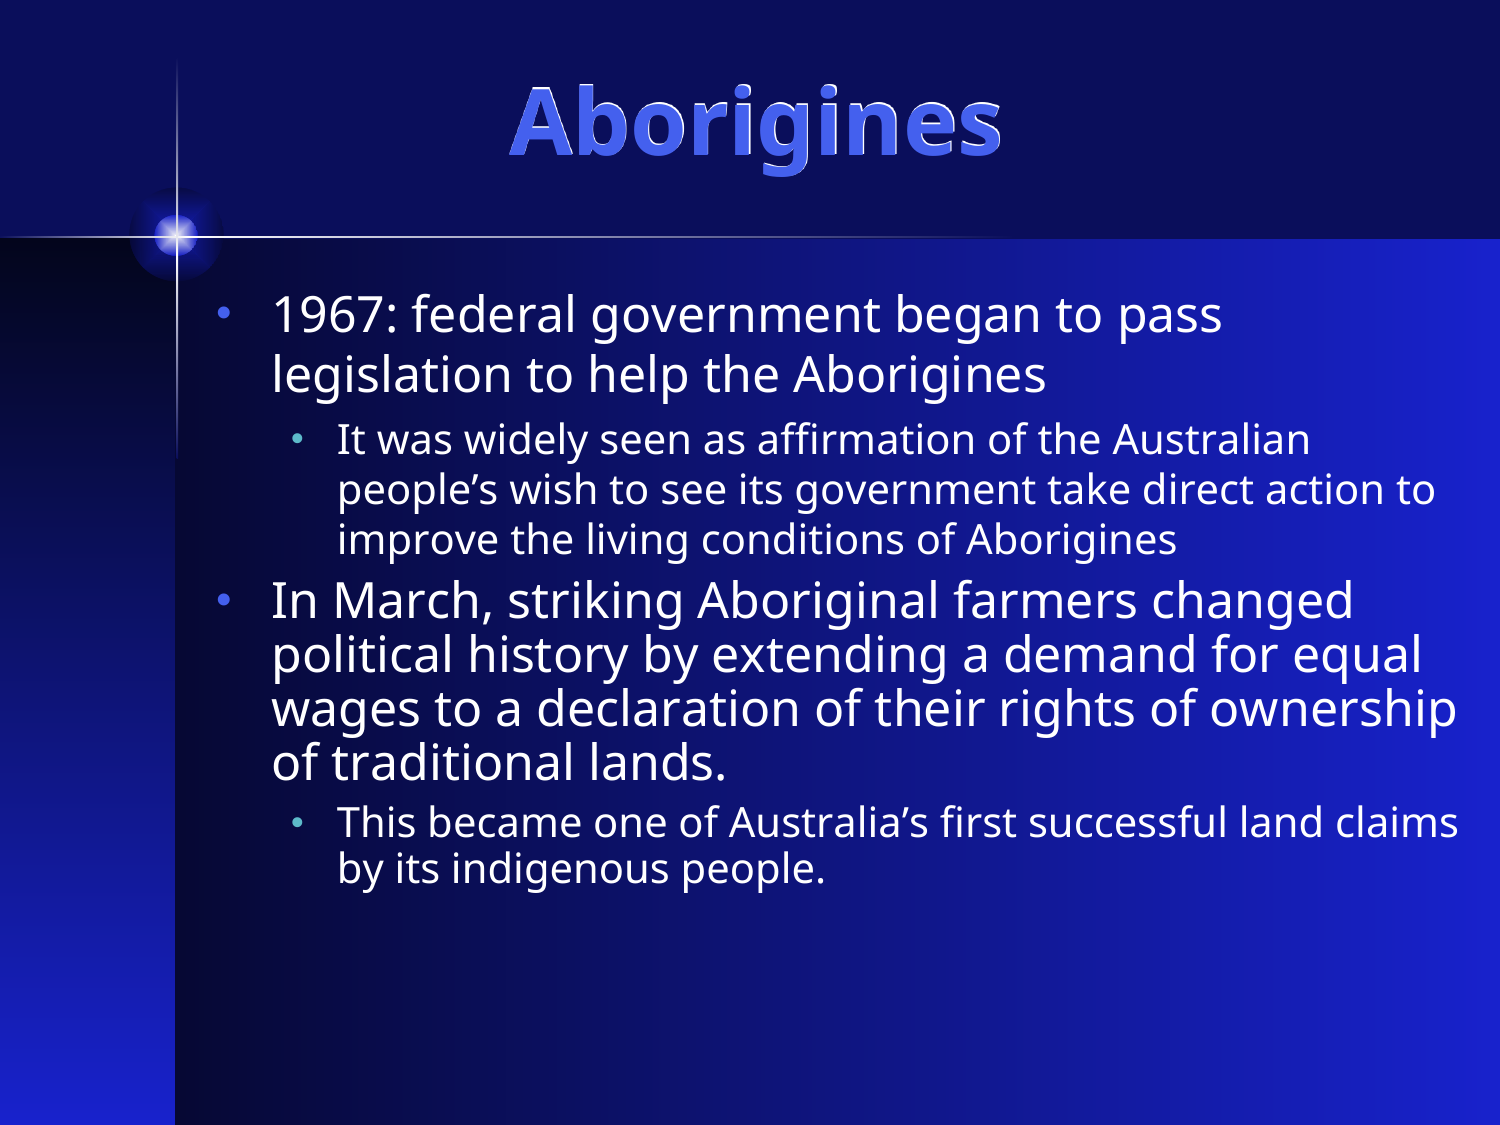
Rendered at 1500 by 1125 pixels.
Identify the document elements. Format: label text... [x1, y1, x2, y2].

title Aborigines [24, 24, 1488, 213]
list 1967: federal government began to pass legislation to help the Aborigines It was widely seen as affirmation of the Australian people’s wish to see its government take direct action to improve the living conditions of Aborigines In March, striking Aboriginal farmers changed political history by extending a demand for equal wages to a declaration of their rights of ownership of traditional lands. This became one of Australia’s first successful land claims by its indigenous people. [200, 275, 1476, 1026]
